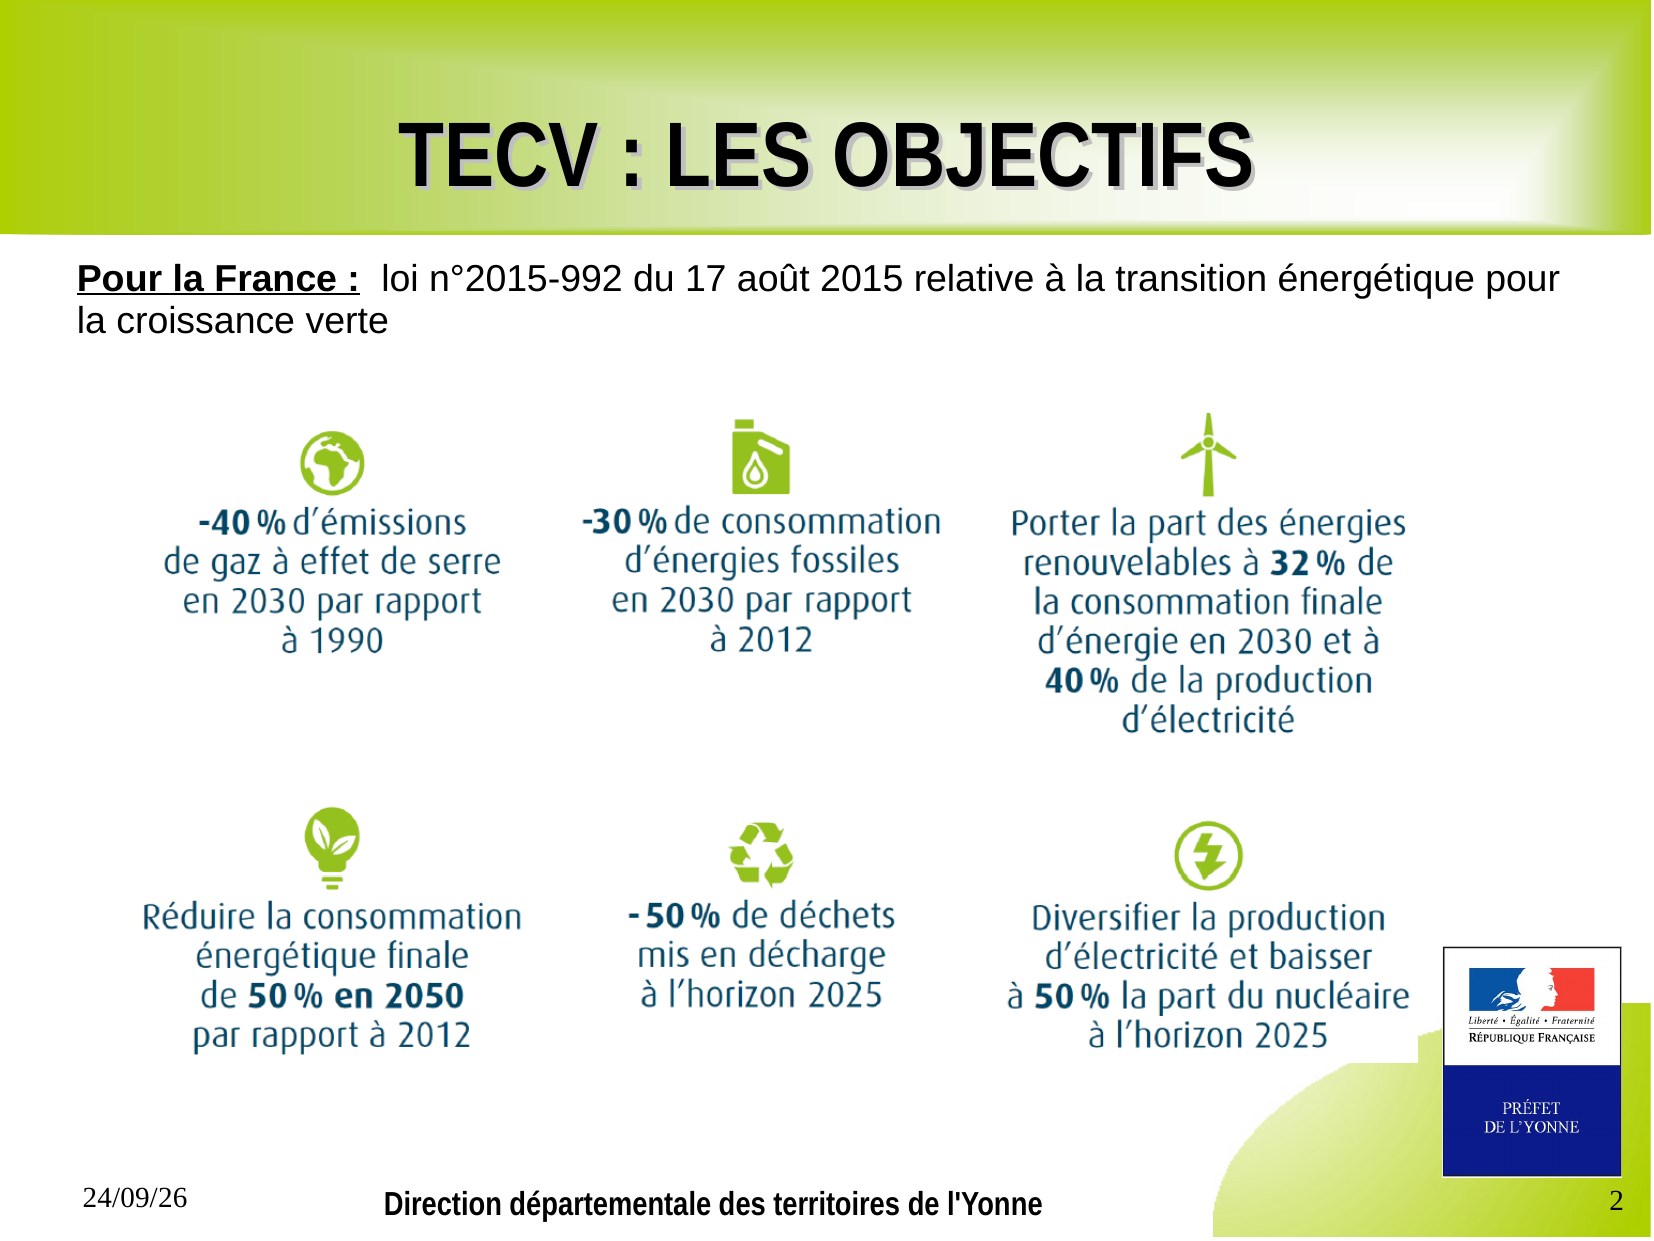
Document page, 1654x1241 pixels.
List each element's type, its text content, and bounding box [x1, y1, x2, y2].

picture [123, 413, 1418, 1063]
subtitle Pour la France : loi n°2015-992 du 17 août 2015 relative à la transition énergétique pour la croissance verte [76, 256, 1565, 384]
title TECV : LES OBJECTIFS [82, 49, 1571, 257]
